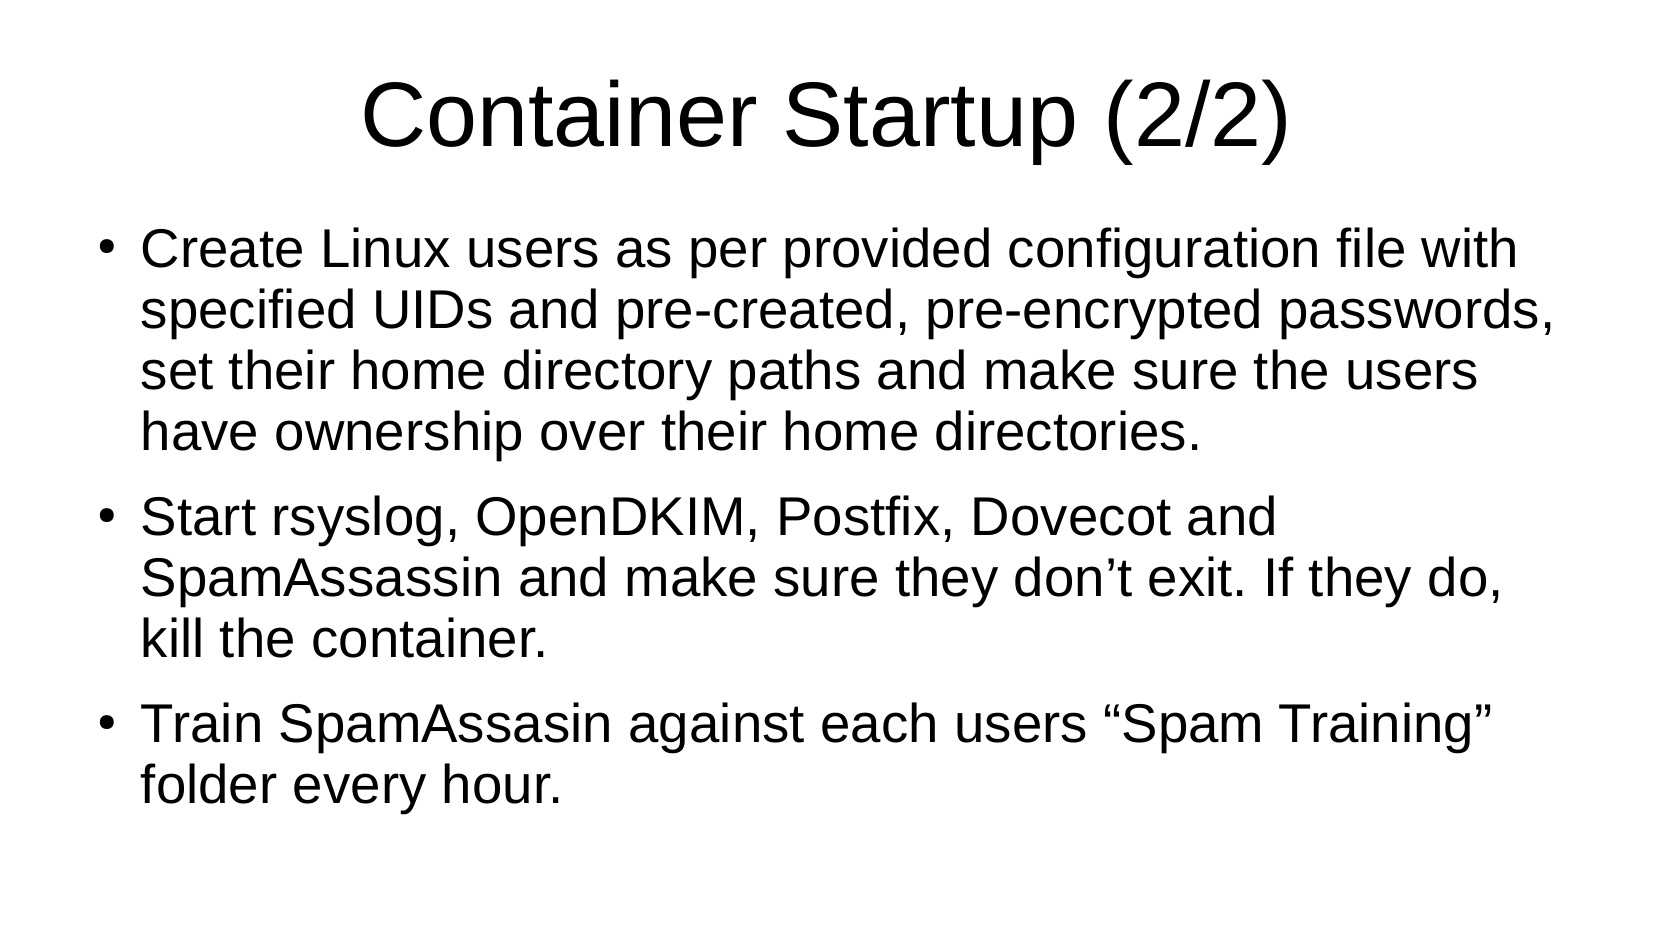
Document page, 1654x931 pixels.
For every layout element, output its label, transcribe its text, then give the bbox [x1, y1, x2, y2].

title Container Startup (2/2) [82, 37, 1571, 193]
list Create Linux users as per provided configuration file with specified UIDs and pre-created, pre-encrypted passwords, set their home directory paths and make sure the users have ownership over their home directories. Start rsyslog, OpenDKIM, Postfix, Dovecot and SpamAssassin and make sure they don’t exit. If they do, kill the container. Train SpamAssasin against each users “Spam Training” folder every hour. [82, 217, 1571, 827]
